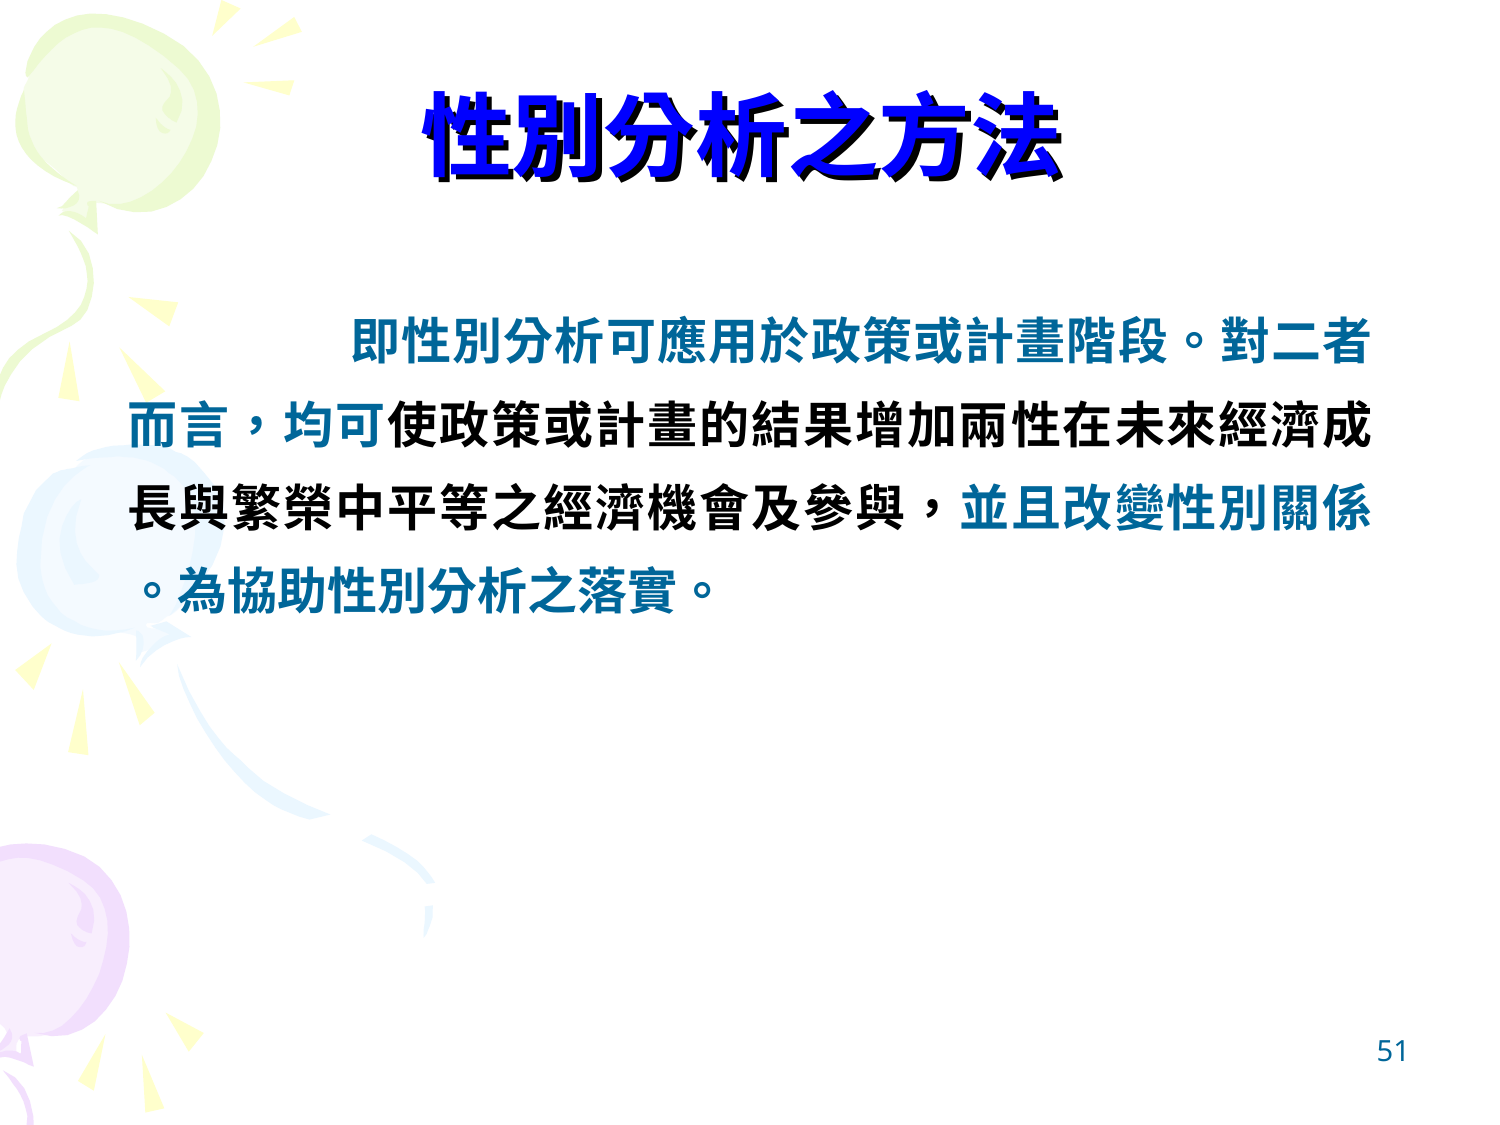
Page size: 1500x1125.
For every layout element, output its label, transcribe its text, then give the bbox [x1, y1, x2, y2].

text_box <編號> [1074, 1024, 1426, 1100]
title 性別分析之方法 [64, 78, 1418, 197]
list 即性別分析可應用於政策或計畫階段。對二者而言，均可使政策或計畫的結果增加兩性在未來經濟成長與繁榮中平等之經濟機會及參與，並且改變性別關係。為協助性別分析之落實。 [112, 278, 1388, 994]
